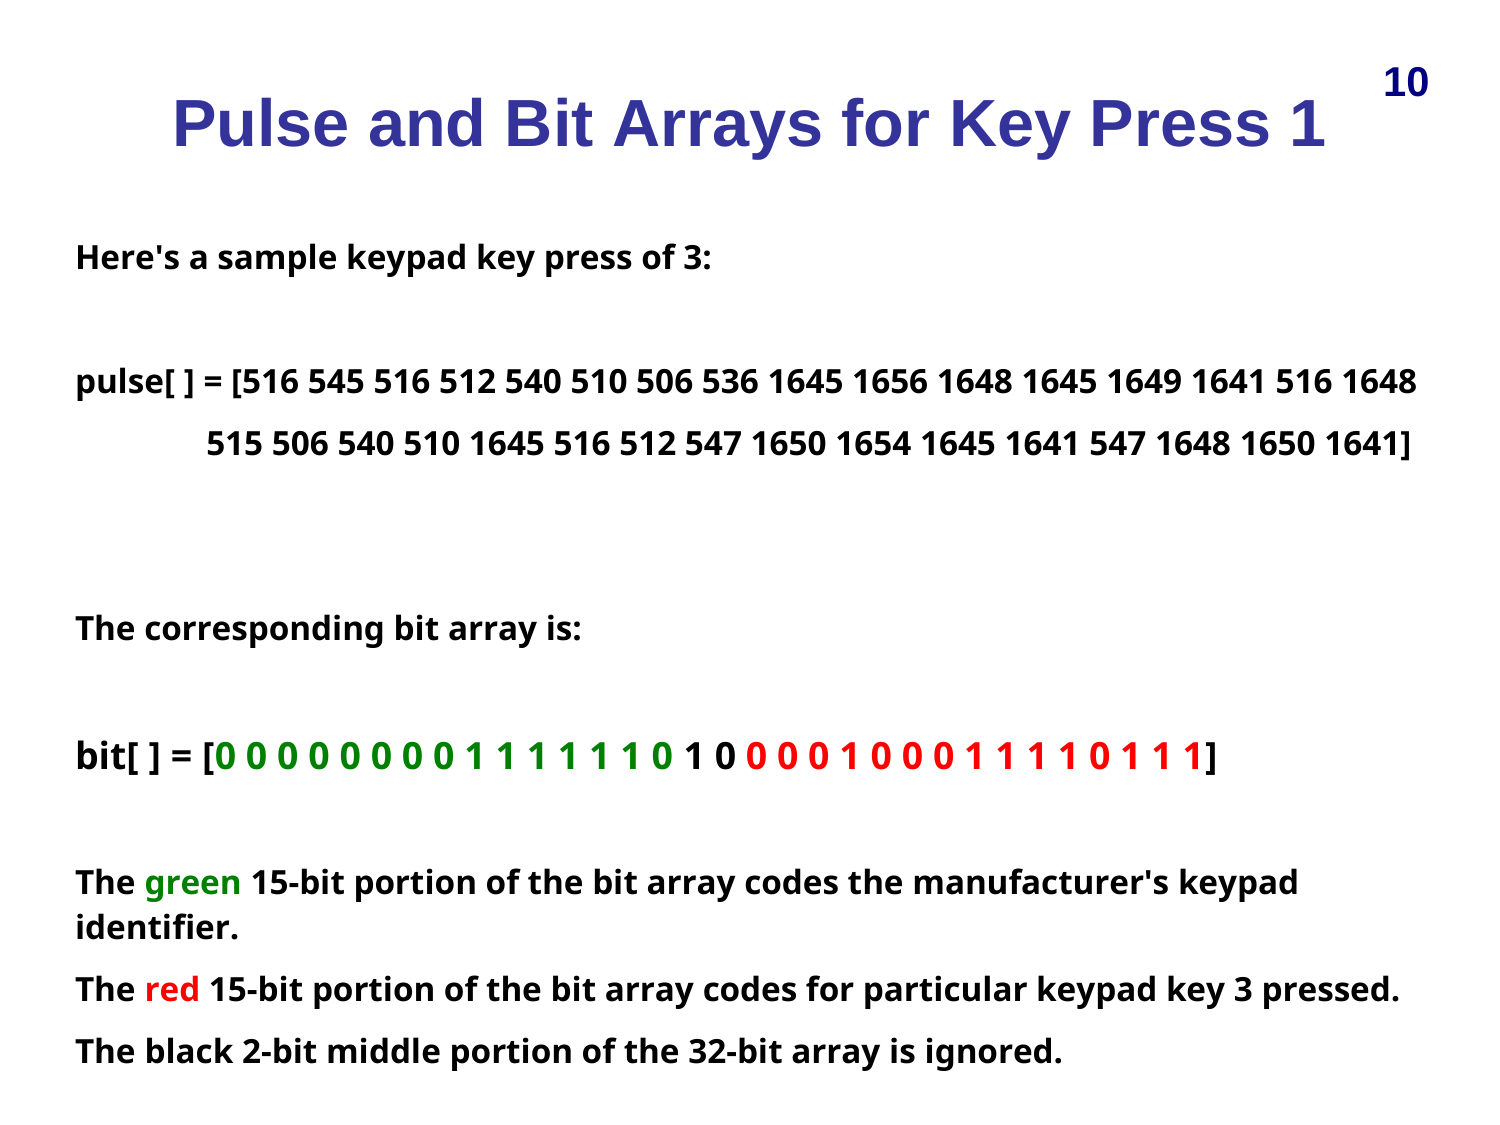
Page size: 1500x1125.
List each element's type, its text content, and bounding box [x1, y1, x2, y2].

subtitle Here's a sample keypad key press of 3: pulse[ ] = [516 545 516 512 540 510 506 536 1645 1656 1648 1645 1649 1641 516 1648 515 506 540 510 1645 516 512 547 1650 1654 1645 1641 547 1648 1650 1641] The corresponding bit array is: bit[ ] = [0 0 0 0 0 0 0 0 1 1 1 1 1 1 0 1 0 0 0 0 1 0 0 0 1 1 1 1 0 1 1 1] The green 15-bit portion of the bit array codes the manufacturer's keypad identifier. The red 15-bit portion of the bit array codes for particular keypad key 3 pressed. The black 2-bit middle portion of the 32-bit array is ignored. [75, 269, 1426, 1038]
title Pulse and Bit Arrays for Key Press 1 [75, 75, 1426, 173]
text_box 10 [1350, 47, 1463, 113]
